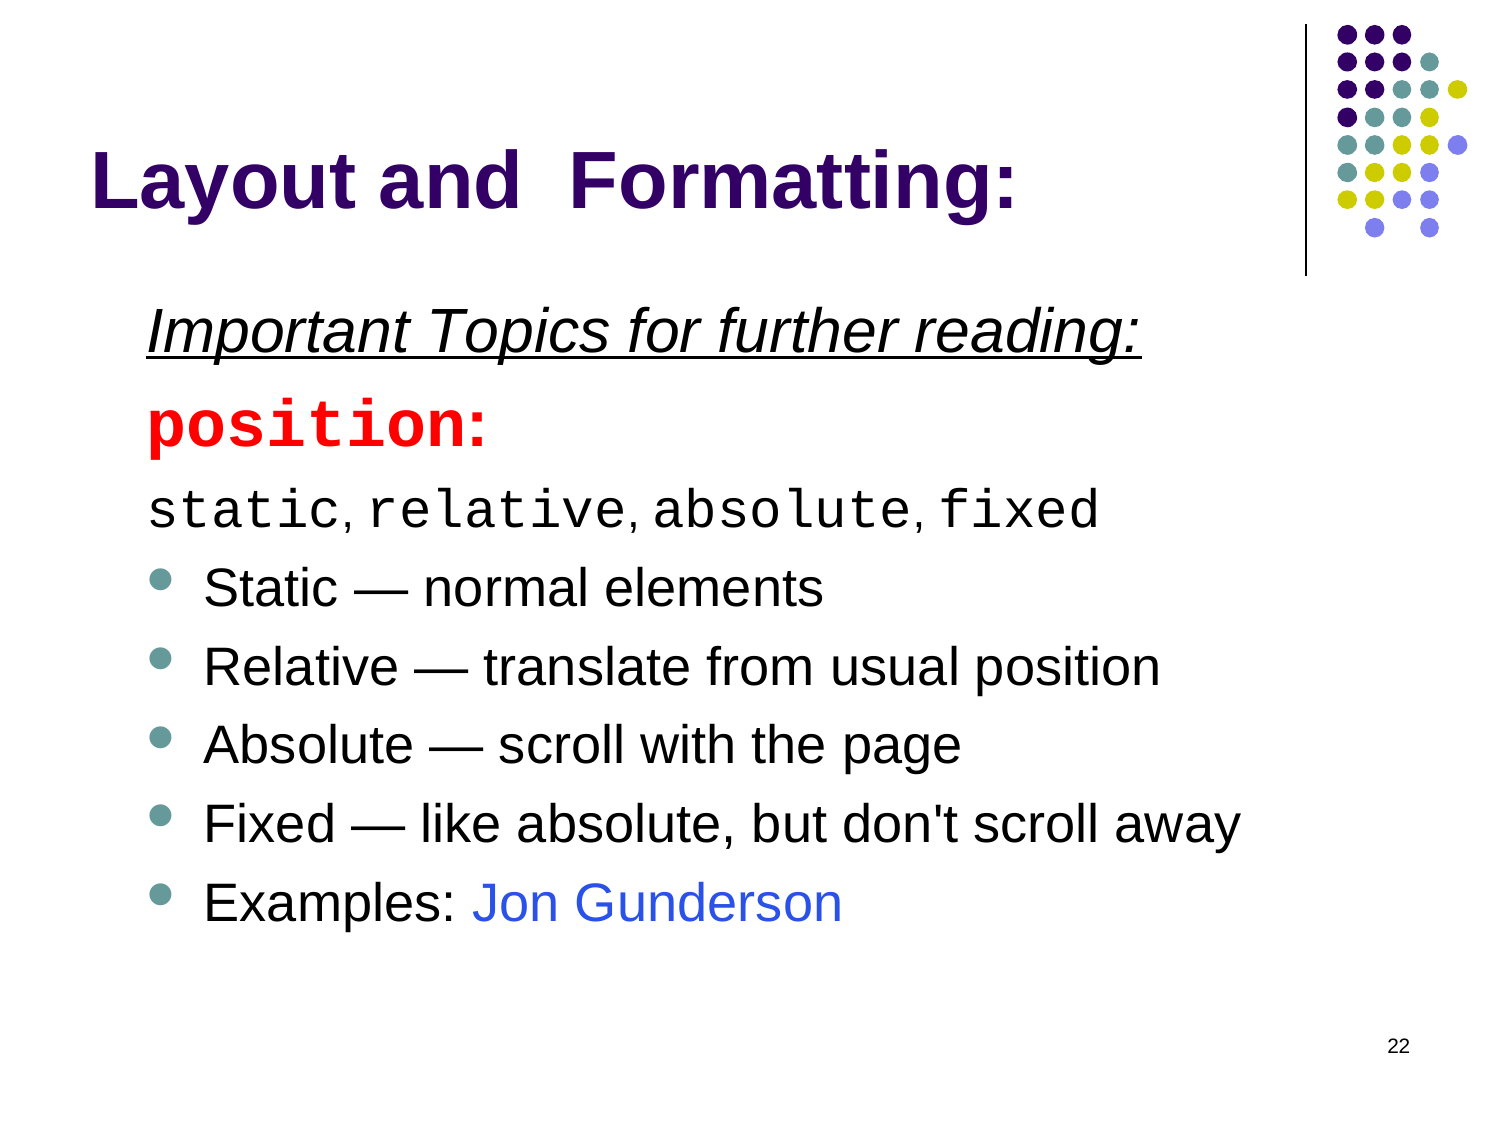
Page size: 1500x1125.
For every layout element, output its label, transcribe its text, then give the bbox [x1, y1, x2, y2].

list Important Topics for further reading: position: static, relative, absolute, fixed Static — normal elements Relative — translate from usual position Absolute — scroll with the page Fixed — like absolute, but don't scroll away Examples: Jon Gunderson [75, 282, 1426, 1006]
title Layout and Formatting: [74, 20, 1313, 233]
text_box <number> [1074, 1025, 1426, 1101]
